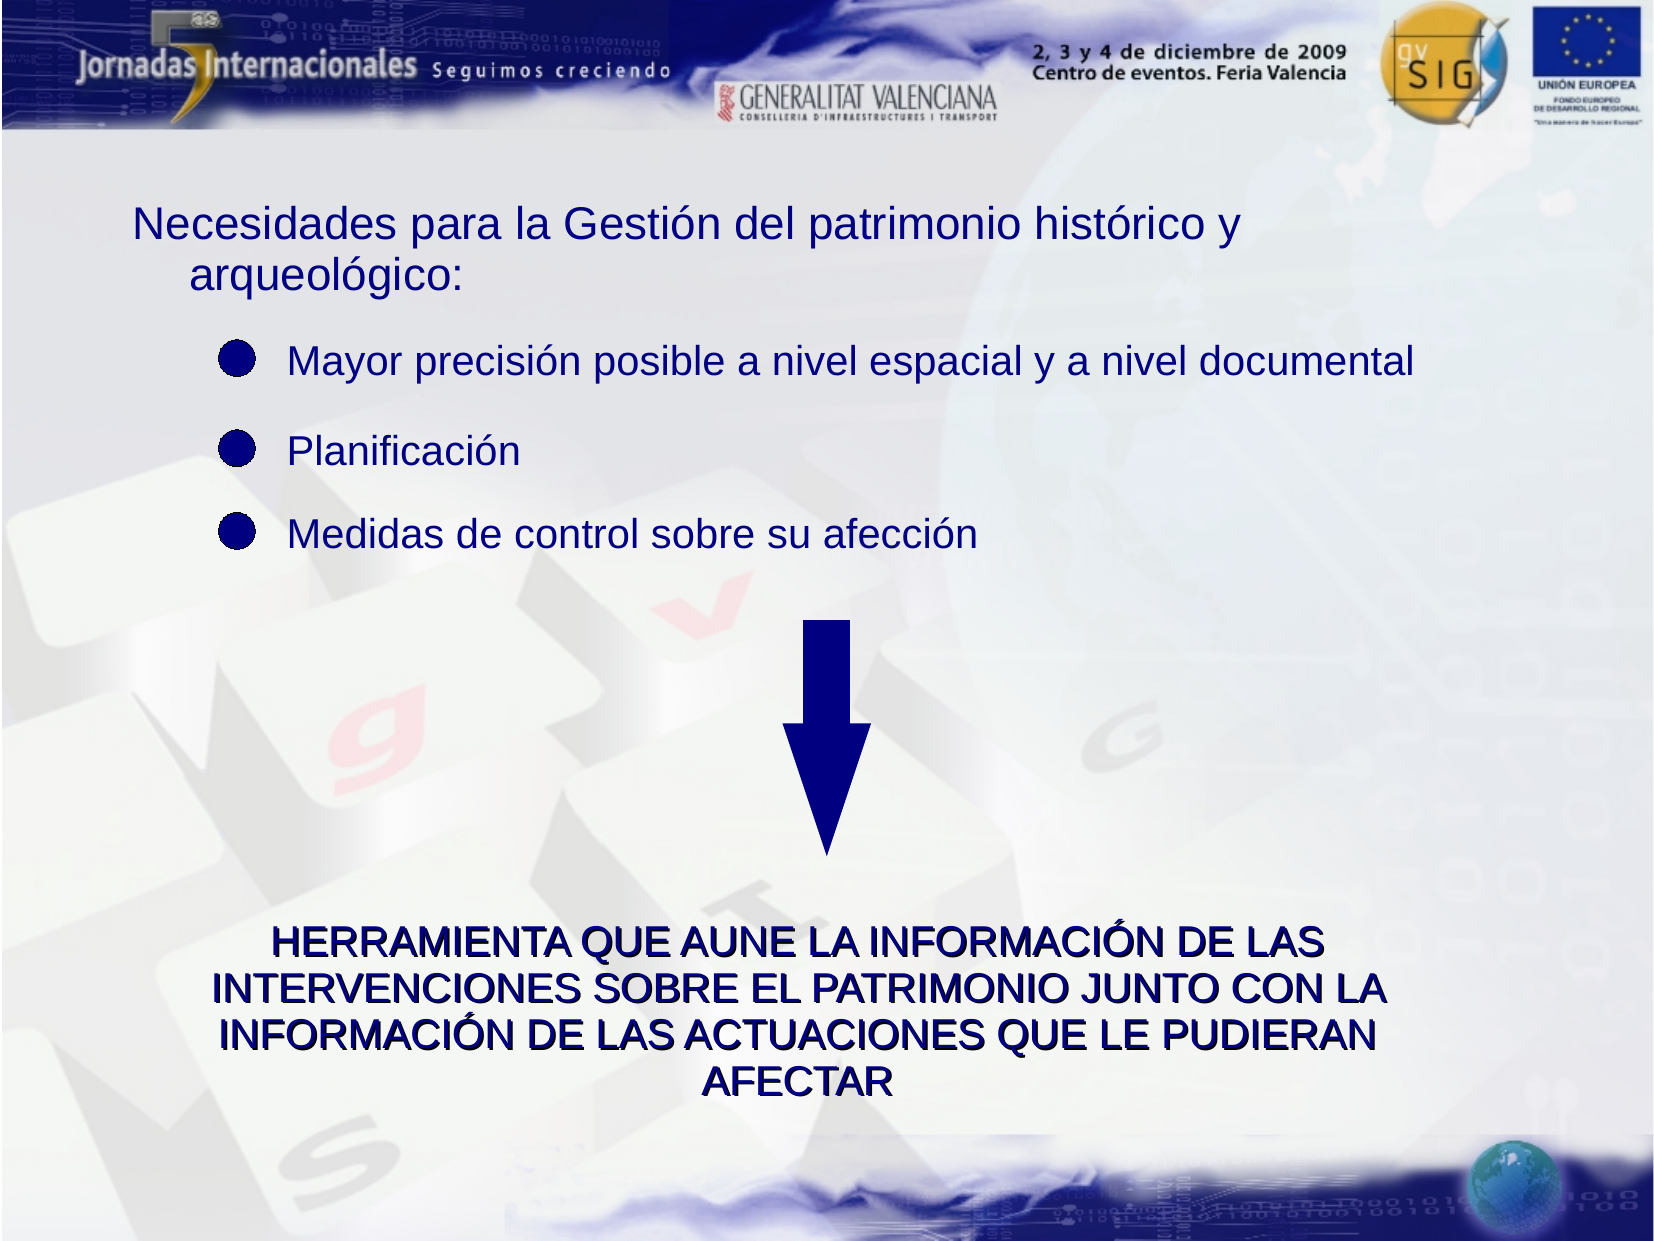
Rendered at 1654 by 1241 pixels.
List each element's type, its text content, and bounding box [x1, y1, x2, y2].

text_box HERRAMIENTA QUE AUNE LA INFORMACIÓN DE LAS INTERVENCIONES SOBRE EL PATRIMONIO JUNTO CON LA INFORMACIÓN DE LAS ACTUACIONES QUE LE PUDIERAN AFECTAR [118, 910, 1477, 1152]
text_box Medidas de control sobre su afección [271, 503, 1542, 609]
text_box [218, 429, 256, 467]
text_box Necesidades para la Gestión del patrimonio histórico y arqueológico: [118, 190, 1536, 308]
text_box Planificación [271, 420, 1542, 503]
text_box Mayor precisión posible a nivel espacial y a nivel documental [271, 330, 1542, 420]
picture [2, 0, 1654, 1241]
text_box [218, 512, 256, 550]
text_box [218, 339, 256, 377]
